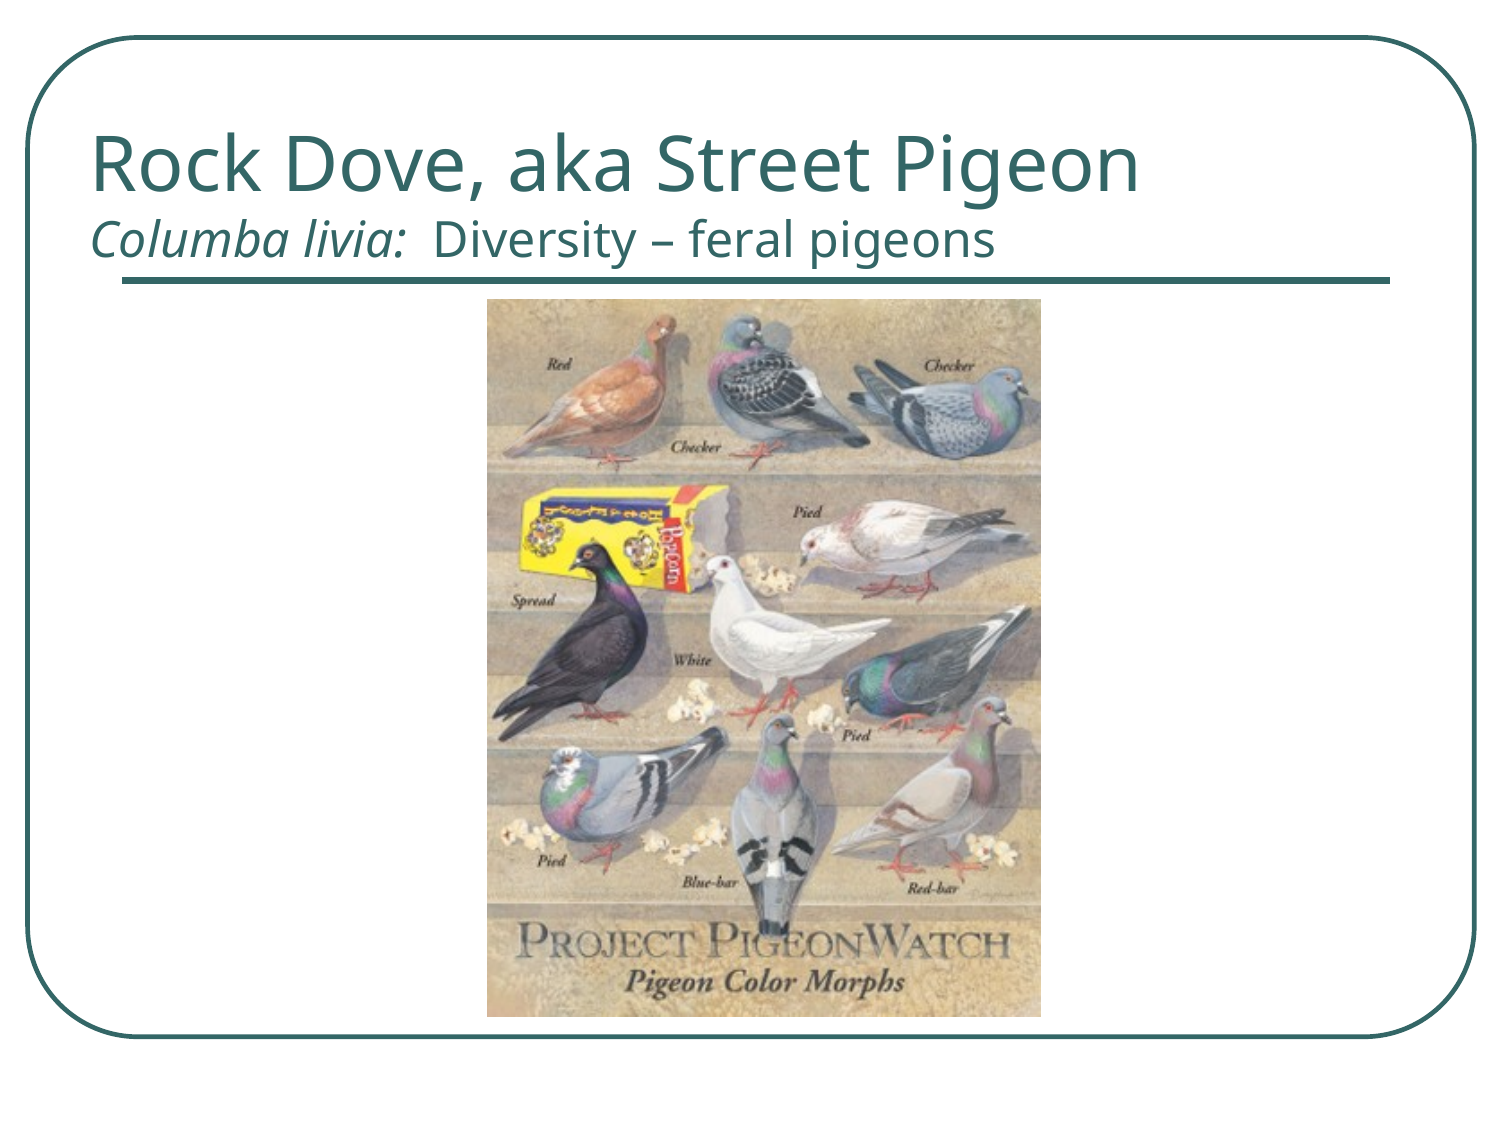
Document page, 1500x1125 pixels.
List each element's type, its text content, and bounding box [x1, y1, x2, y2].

title Rock Dove, aka Street Pigeon Columba livia: Diversity – feral pigeons [74, 87, 1388, 275]
picture [487, 299, 1041, 1017]
